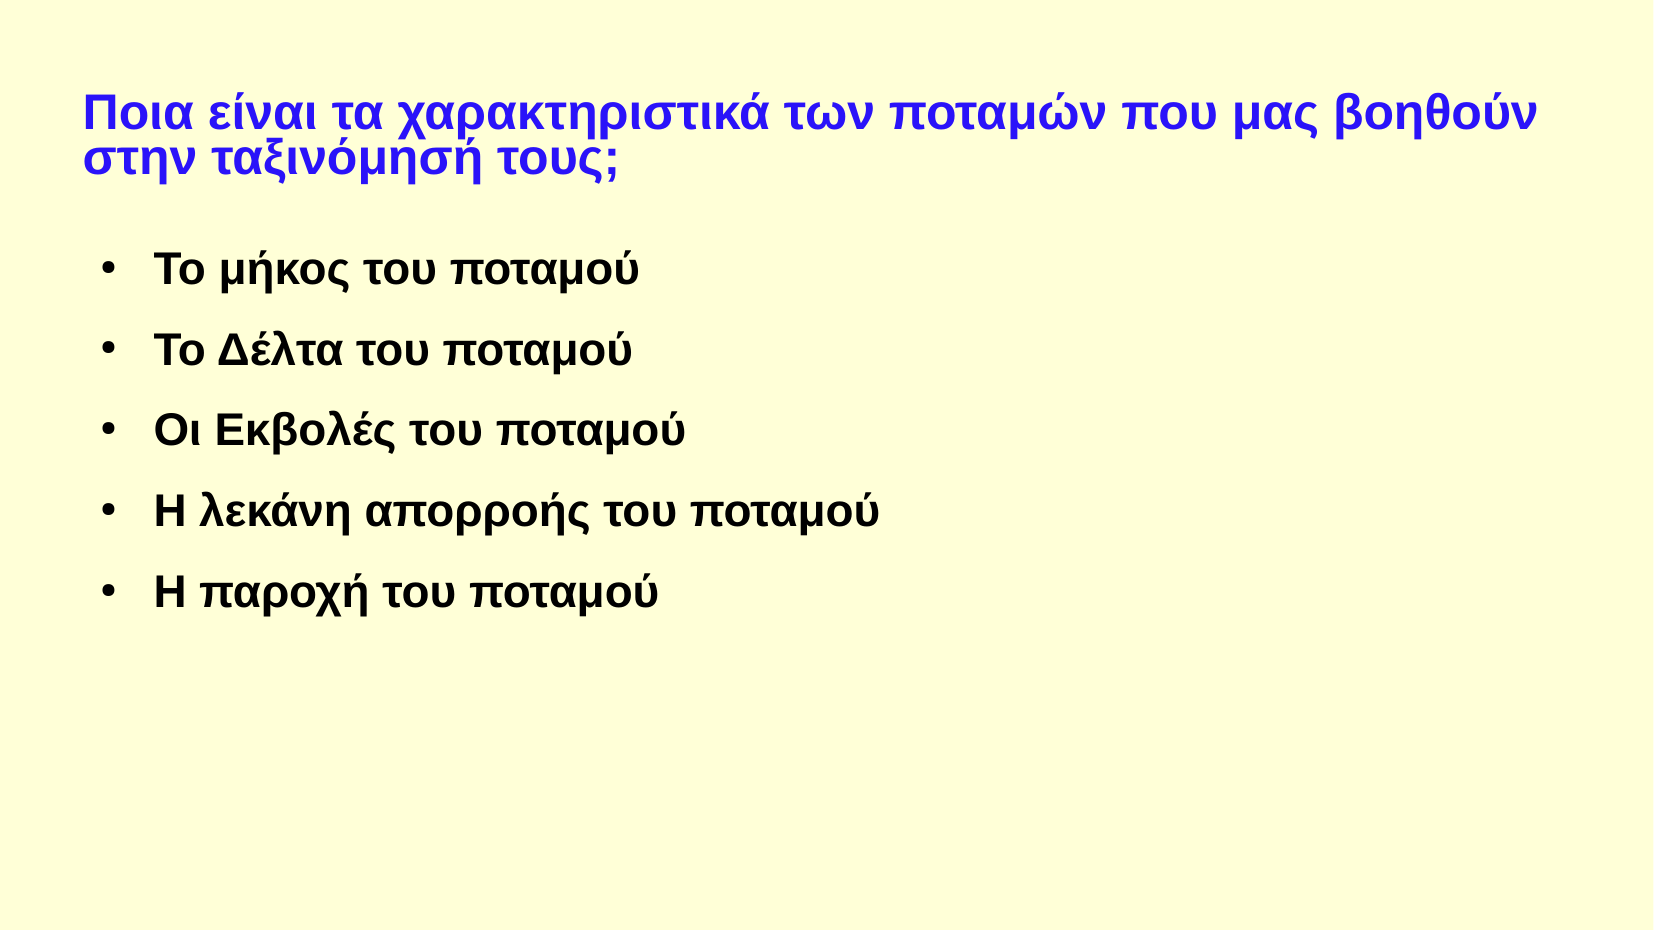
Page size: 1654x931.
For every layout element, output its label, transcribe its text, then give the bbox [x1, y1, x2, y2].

title Ποια είναι τα χαρακτηριστικά των ποταμών που μας βοηθούν στην ταξινόμησή τους; [82, 34, 1571, 190]
list Το μήκος του ποταμού Το Δέλτα του ποταμού Οι Εκβολές του ποταμού Η λεκάνη απορροής του ποταμού Η παροχή του ποταμού [82, 242, 1571, 779]
